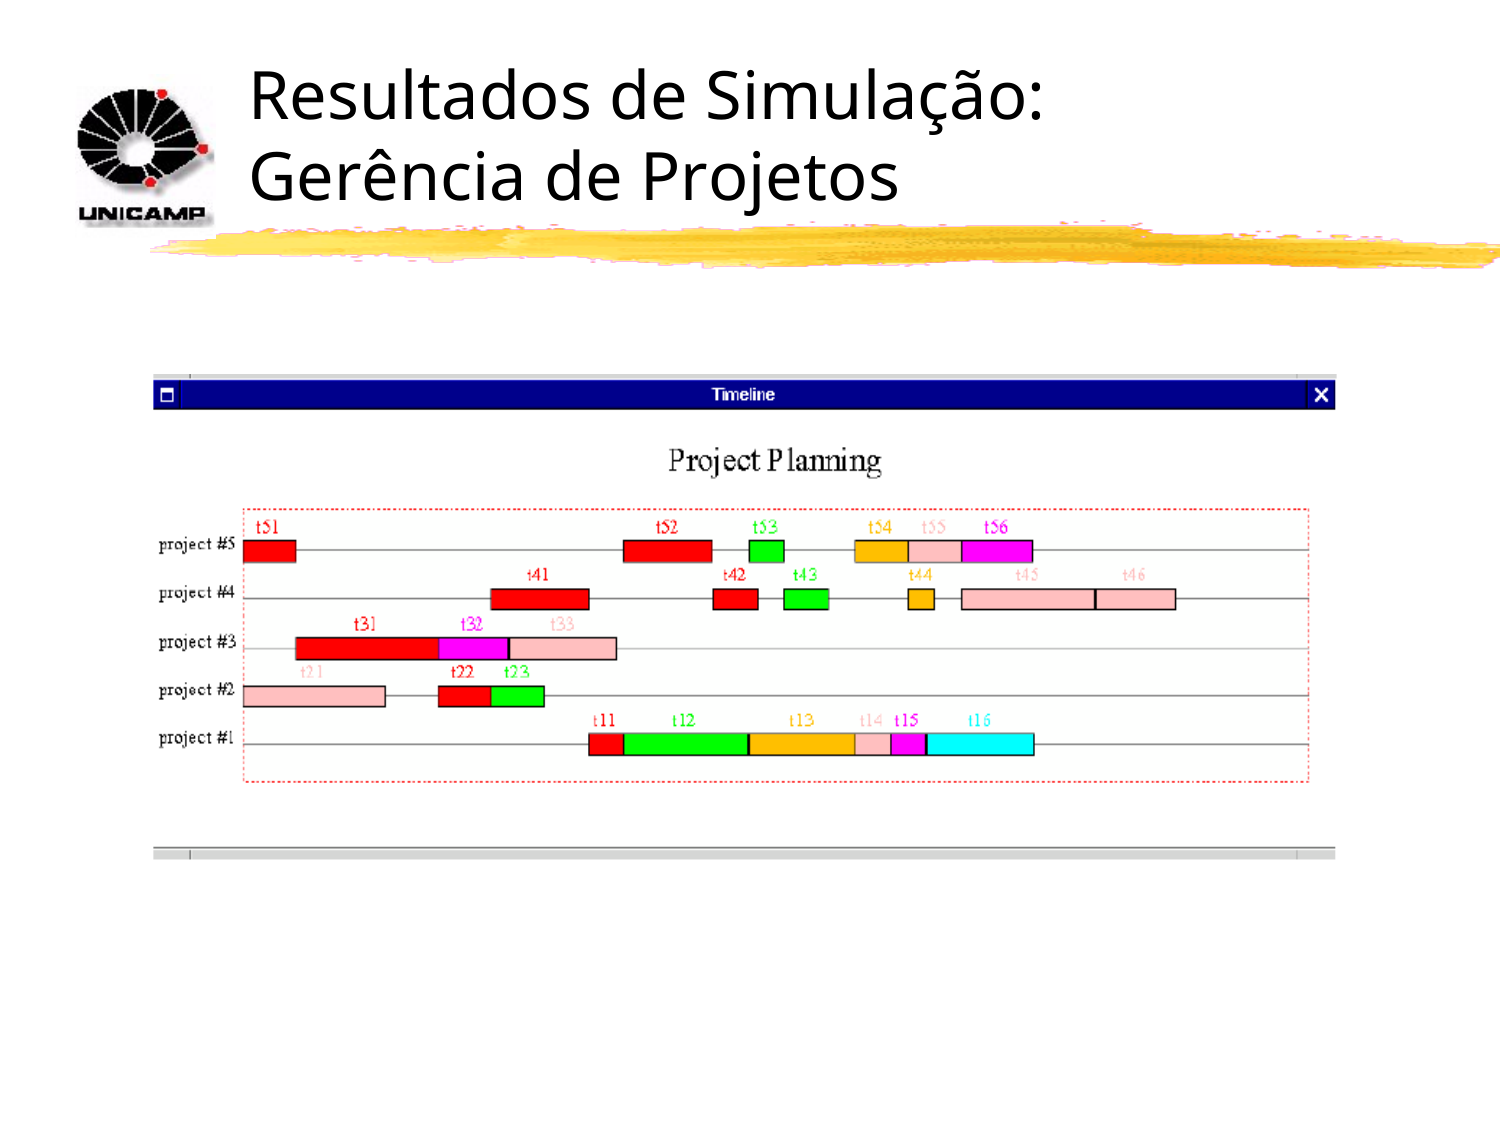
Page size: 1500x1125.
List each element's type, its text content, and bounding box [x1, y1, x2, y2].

picture [142, 374, 1347, 866]
picture [75, 74, 1500, 279]
title Resultados de Simulação: Gerência de Projetos [233, 37, 1434, 225]
